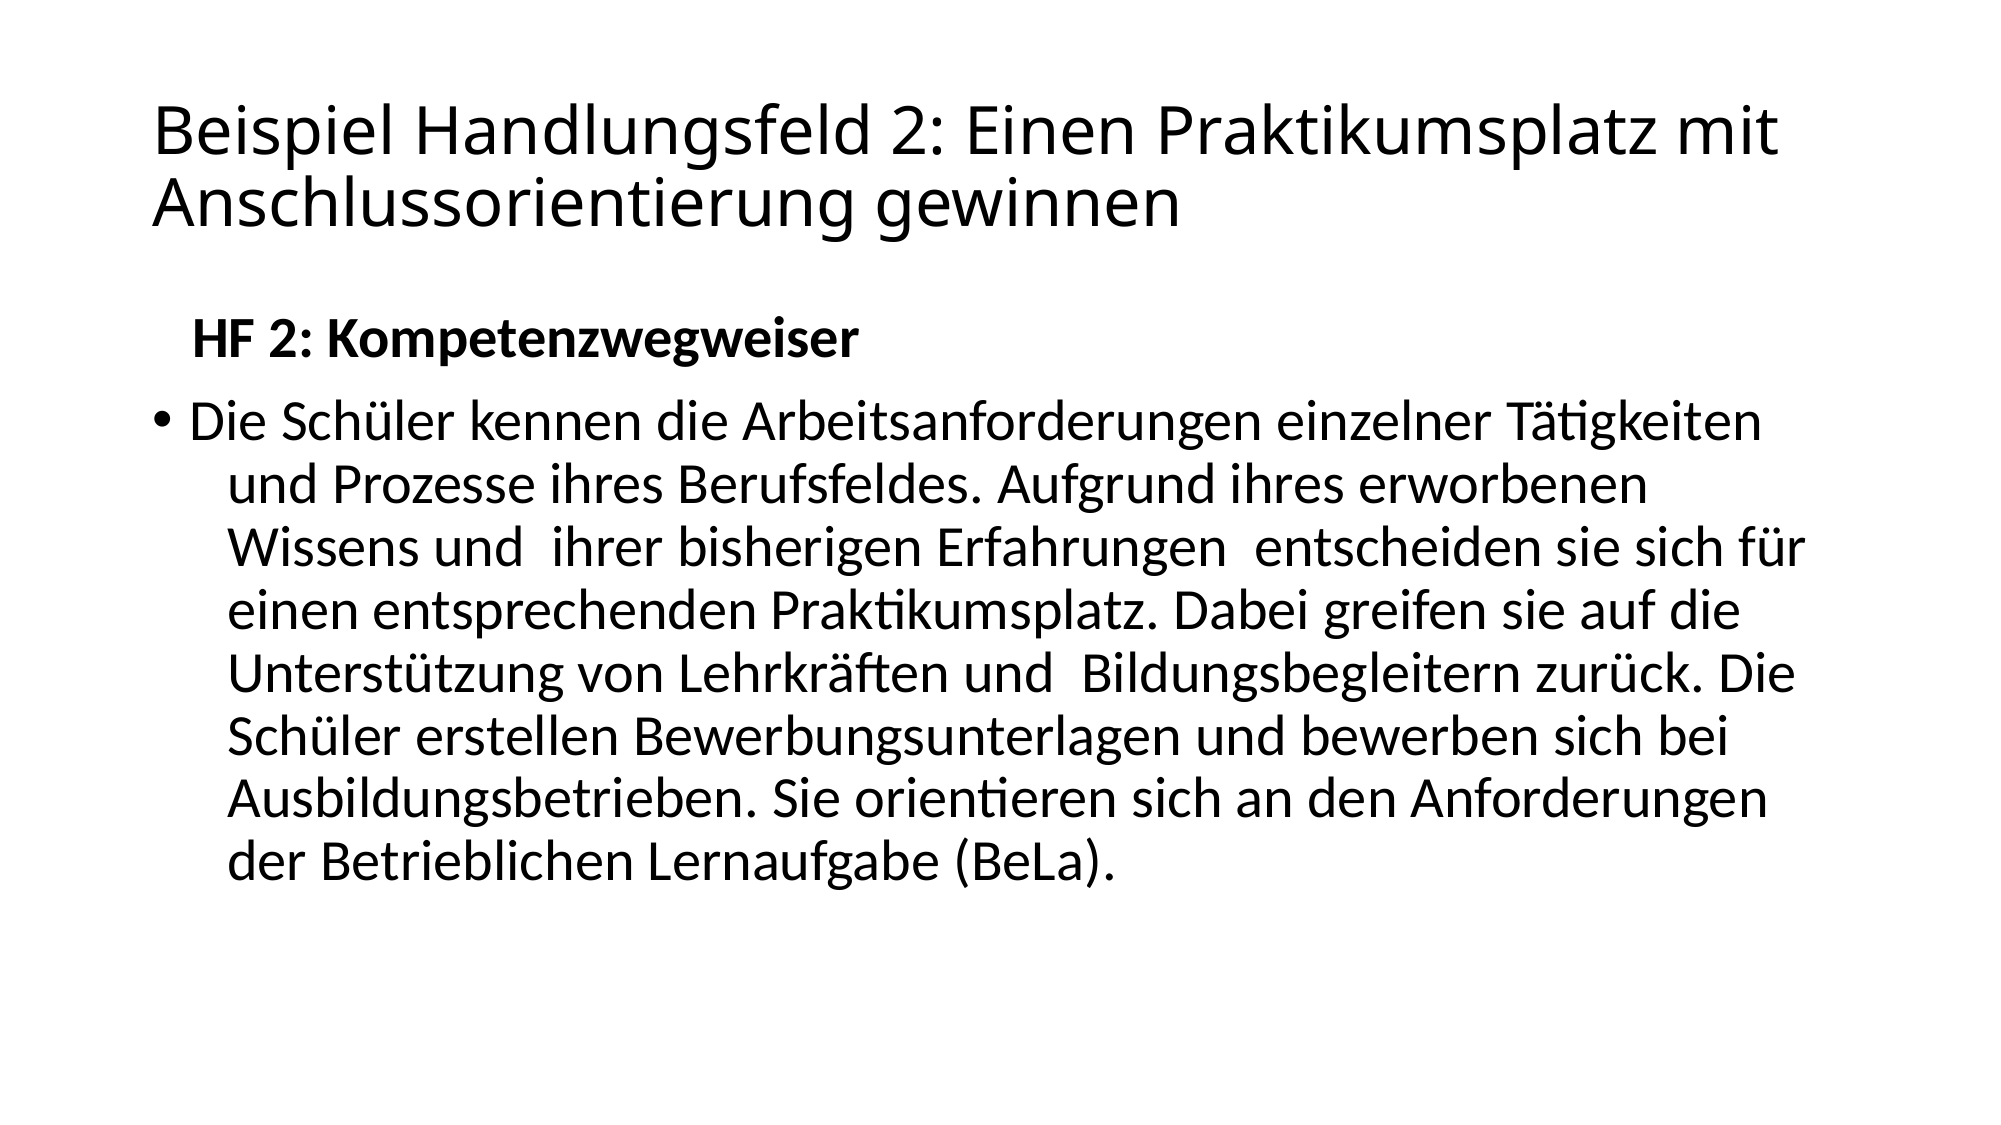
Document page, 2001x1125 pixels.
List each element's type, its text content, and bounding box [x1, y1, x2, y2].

list HF 2: Kompetenzwegweiser Die Schüler kennen die Arbeitsanforderungen einzelner Tätigkeiten und Prozesse ihres Berufsfeldes. Aufgrund ihres erworbenen Wissens und ihrer bisherigen Erfahrungen entscheiden sie sich für einen entsprechenden Praktikumsplatz. Dabei greifen sie auf die Unterstützung von Lehrkräften und Bildungsbegleitern zurück. Die Schüler erstellen Bewerbungsunterlagen und bewerben sich bei Ausbildungsbetrieben. Sie orientieren sich an den Anforderungen der Betrieblichen Lernaufgabe (BeLa). [137, 299, 1863, 1014]
title Beispiel Handlungsfeld 2: Einen Praktikumsplatz mit Anschlussorientierung gewinnen [137, 59, 1863, 278]
